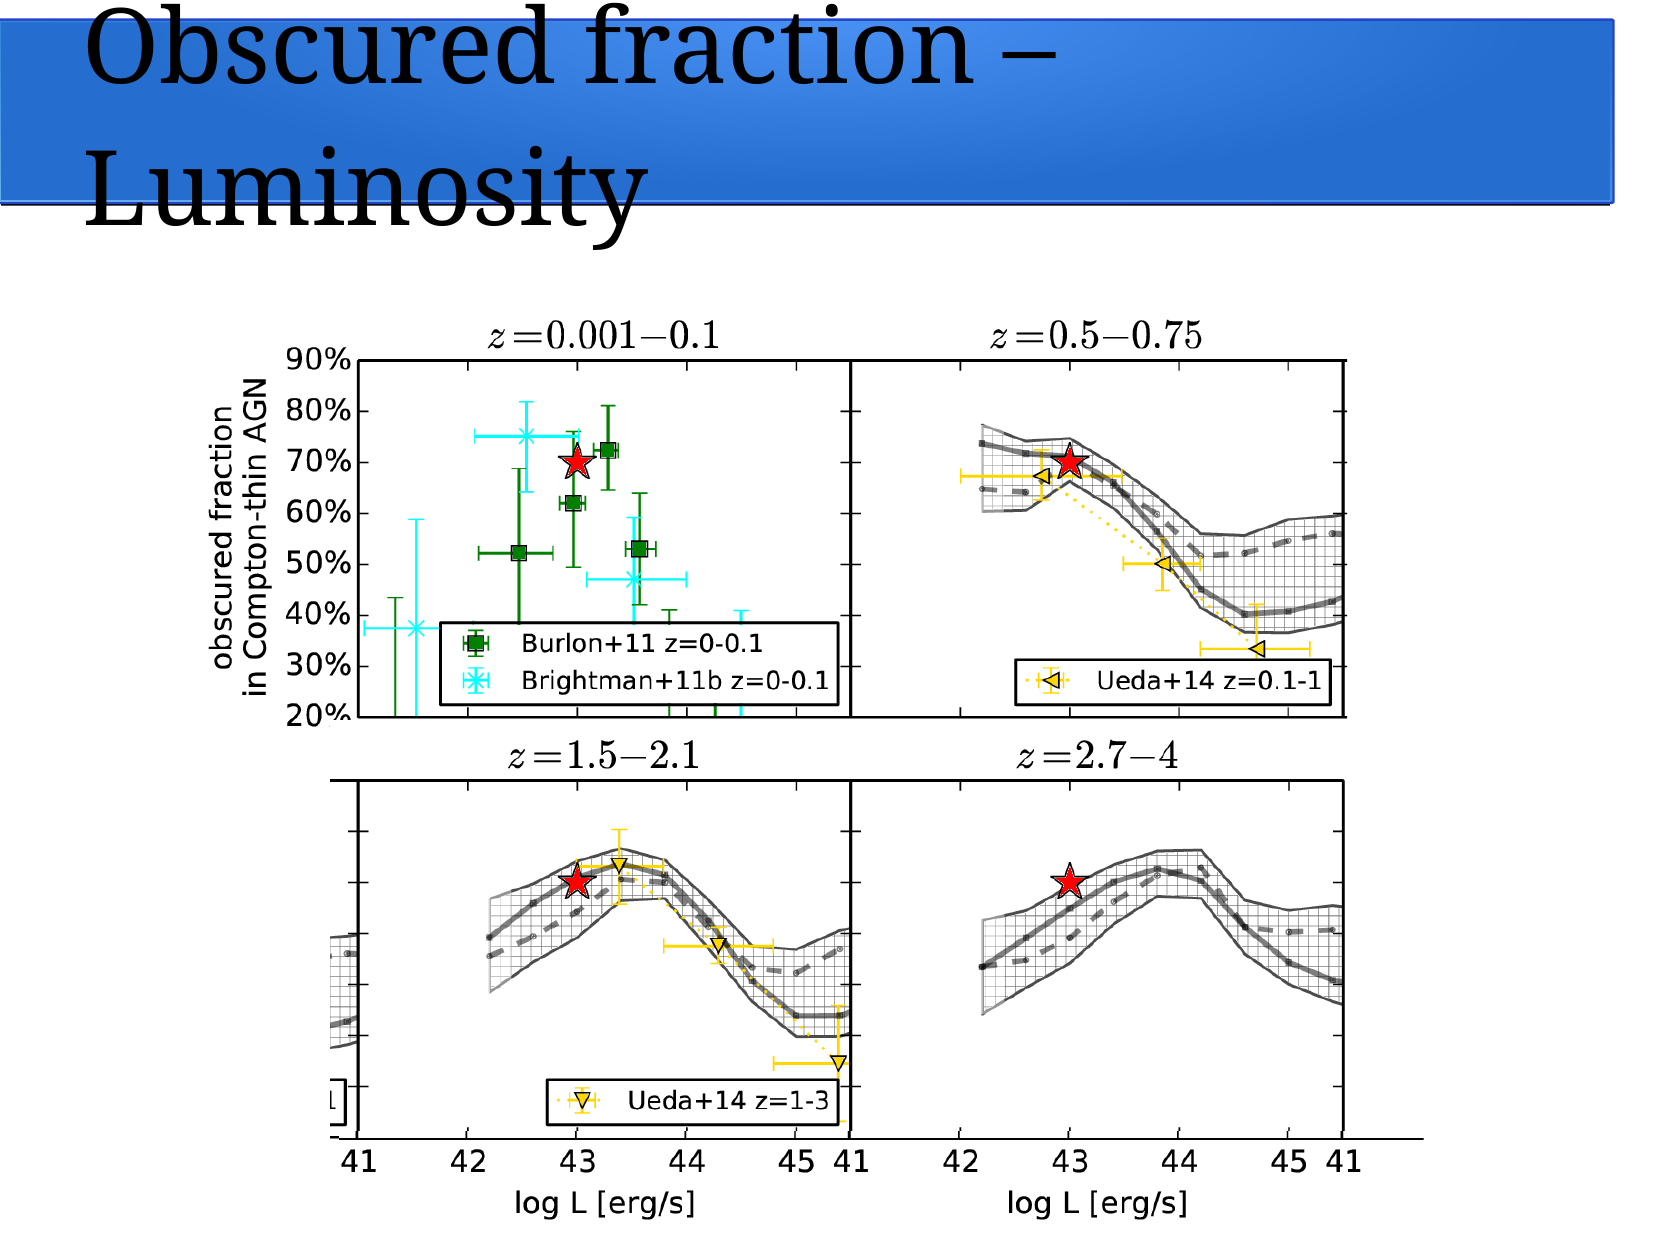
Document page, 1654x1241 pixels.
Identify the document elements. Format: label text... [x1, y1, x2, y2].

picture [190, 300, 1424, 1237]
title Obscured fraction – Luminosity [82, 47, 1591, 181]
